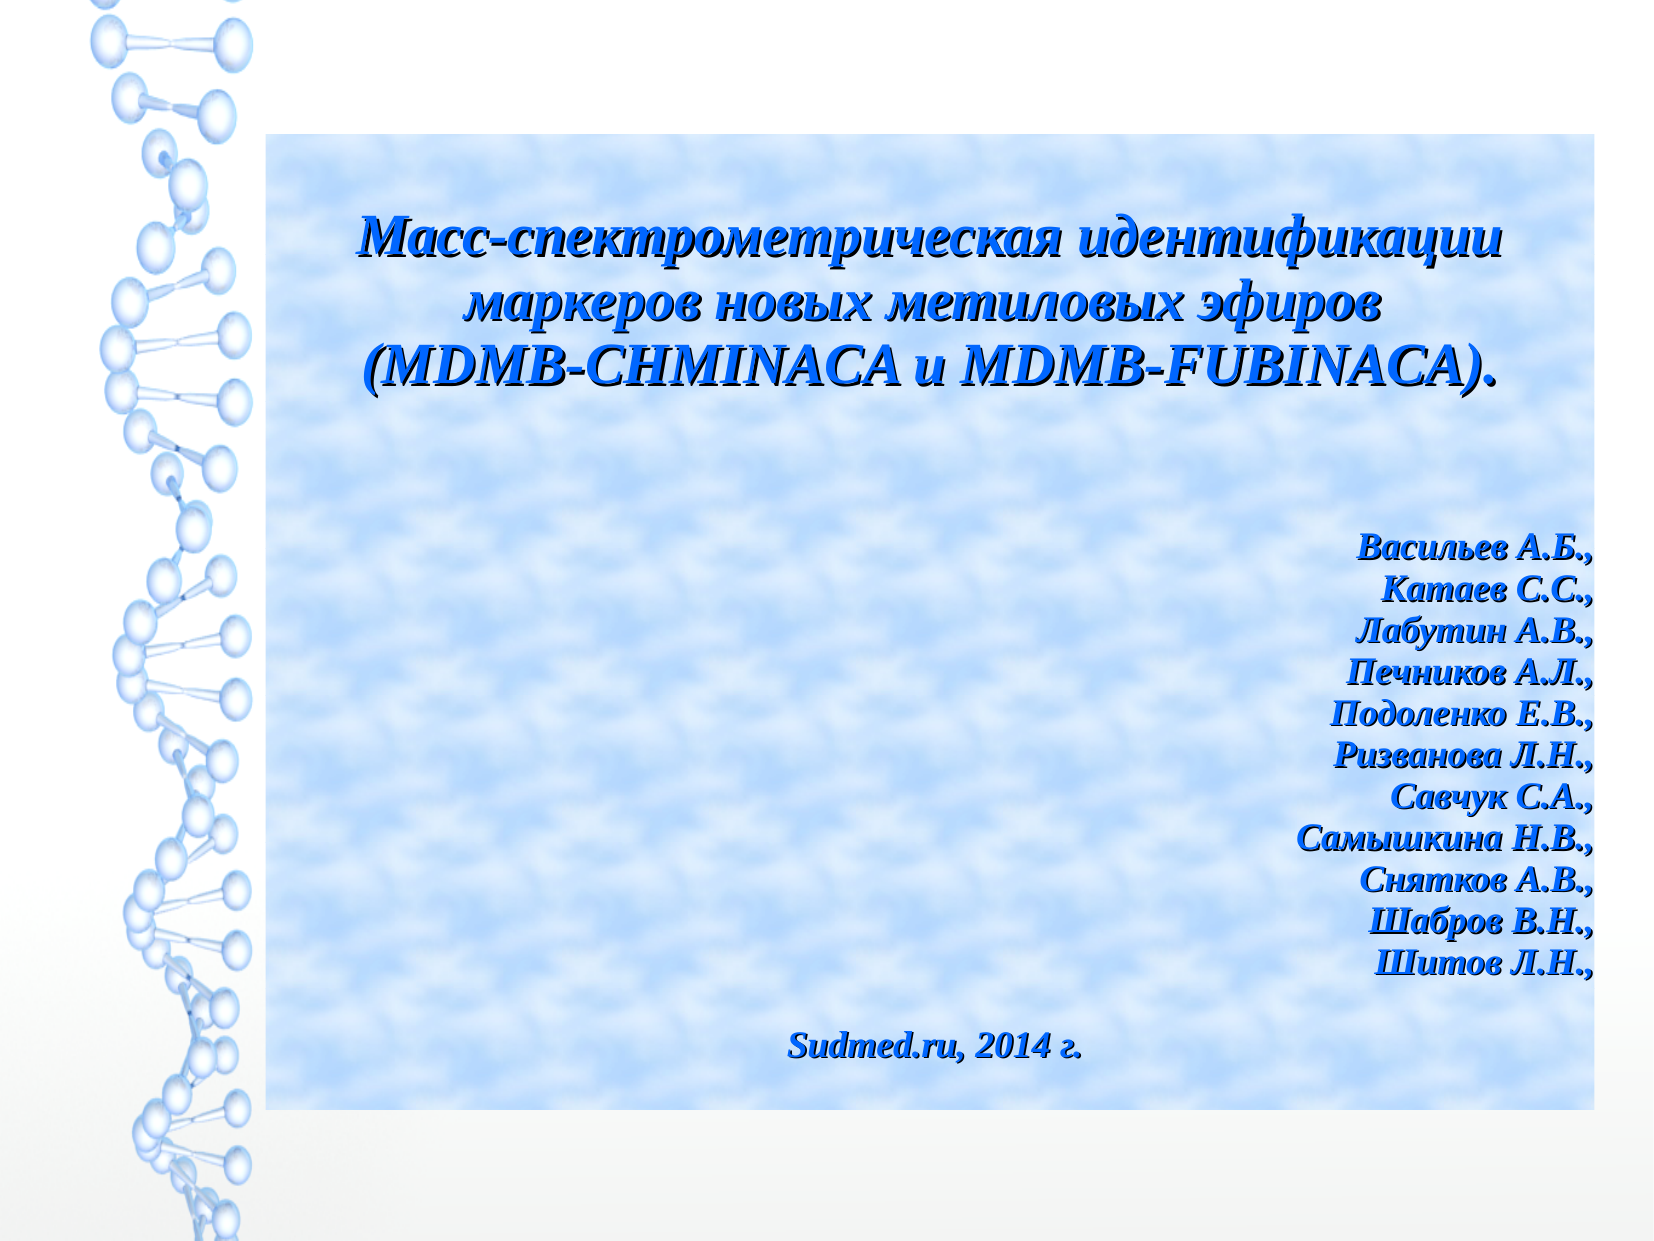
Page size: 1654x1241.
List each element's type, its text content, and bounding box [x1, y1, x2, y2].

subtitle Масс-спектрометрическая идентификации маркеров новых метиловых эфиров (MDMB-CHMINACA и MDMB-FUBINACA). Васильев А.Б., Катаев С.С., Лабутин А.В., Печников А.Л., Подоленко Е.В., Ризванова Л.Н., Савчук С.А., Самышкина Н.В., Снятков А.В., Шабров В.Н., Шитов Л.Н., Sudmed.ru, 2014 г. [265, 134, 1595, 1110]
picture [0, 0, 1654, 1241]
